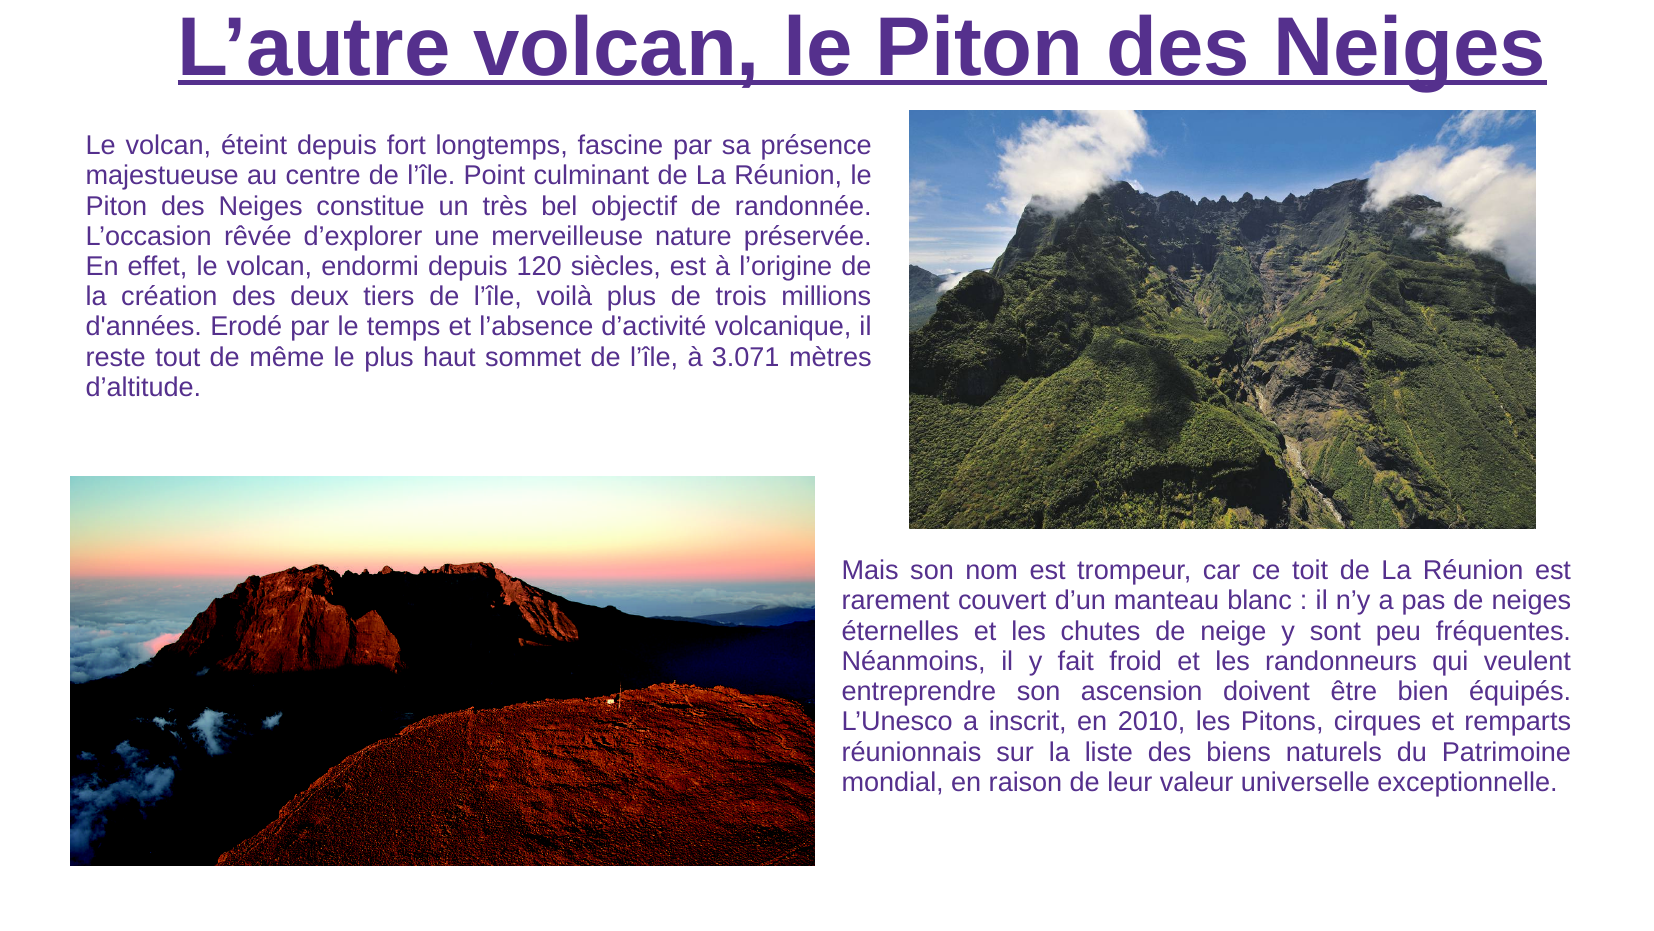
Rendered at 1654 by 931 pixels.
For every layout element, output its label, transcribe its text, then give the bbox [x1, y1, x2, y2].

picture [70, 476, 815, 866]
text_box Le volcan, éteint depuis fort longtemps, fascine par sa présence majestueuse au centre de l’île. Point culminant de La Réunion, le Piton des Neiges constitue un très bel objectif de randonnée. L’occasion rêvée d’explorer une merveilleuse nature préservée. En effet, le volcan, endormi depuis 120 siècles, est à l’origine de la création des deux tiers de l’île, voilà plus de trois millions d'années. Erodé par le temps et l’absence d’activité volcanique, il reste tout de même le plus haut sommet de l’île, à 3.071 mètres d’altitude. [70, 122, 886, 452]
picture [909, 110, 1536, 529]
title L’autre volcan, le Piton des Neiges [118, 0, 1607, 120]
text_box Mais son nom est trompeur, car ce toit de La Réunion est rarement couvert d’un manteau blanc : il n’y a pas de neiges éternelles et les chutes de neige y sont peu fréquentes. Néanmoins, il y fait froid et les randonneurs qui veulent entreprendre son ascension doivent être bien équipés. L’Unesco a inscrit, en 2010, les Pitons, cirques et remparts réunionnais sur la liste des biens naturels du Patrimoine mondial, en raison de leur valeur universelle exceptionnelle. [826, 547, 1607, 846]
